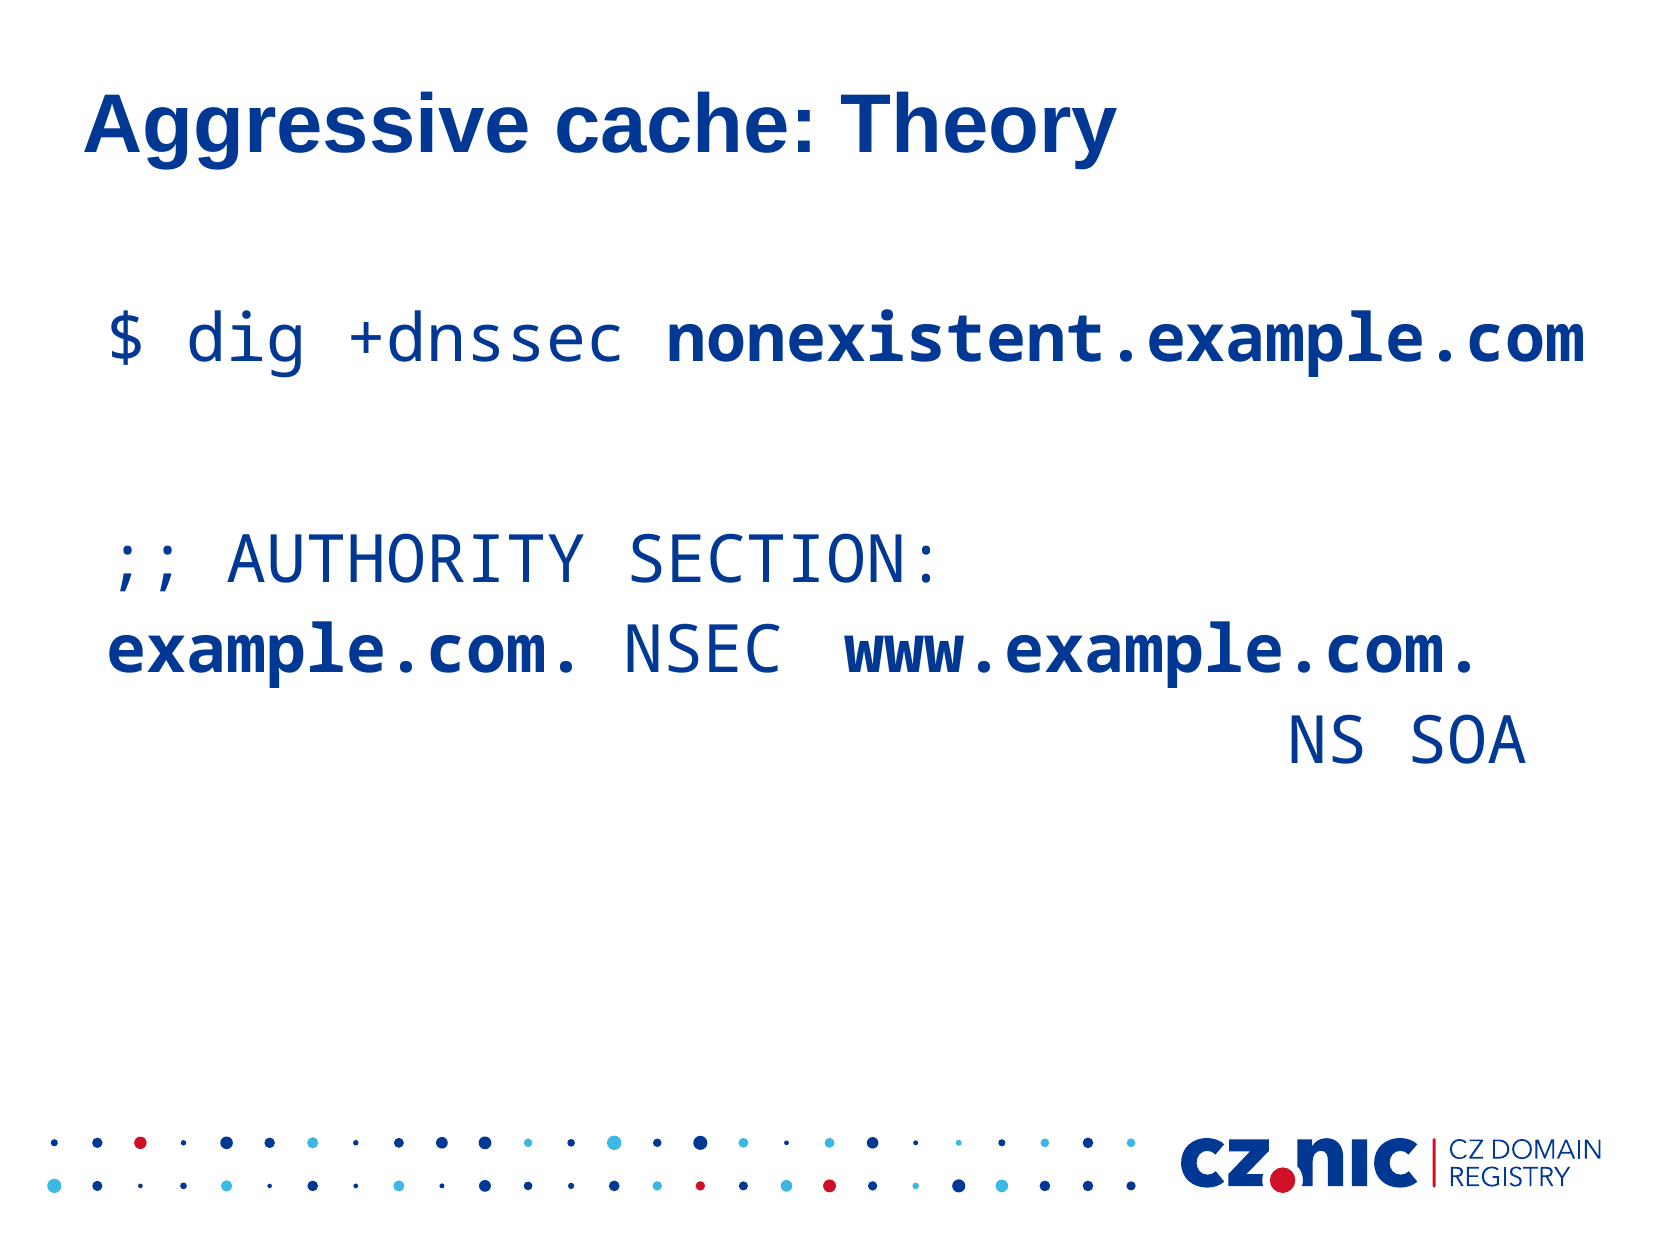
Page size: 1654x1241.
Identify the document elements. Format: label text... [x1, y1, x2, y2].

title Aggressive cache: Theory [82, 70, 1571, 178]
list $ dig +dnssec nonexistent.example.com ;; AUTHORITY SECTION: example.com. NSEC www.example.com. NS SOA [35, 290, 1595, 1109]
